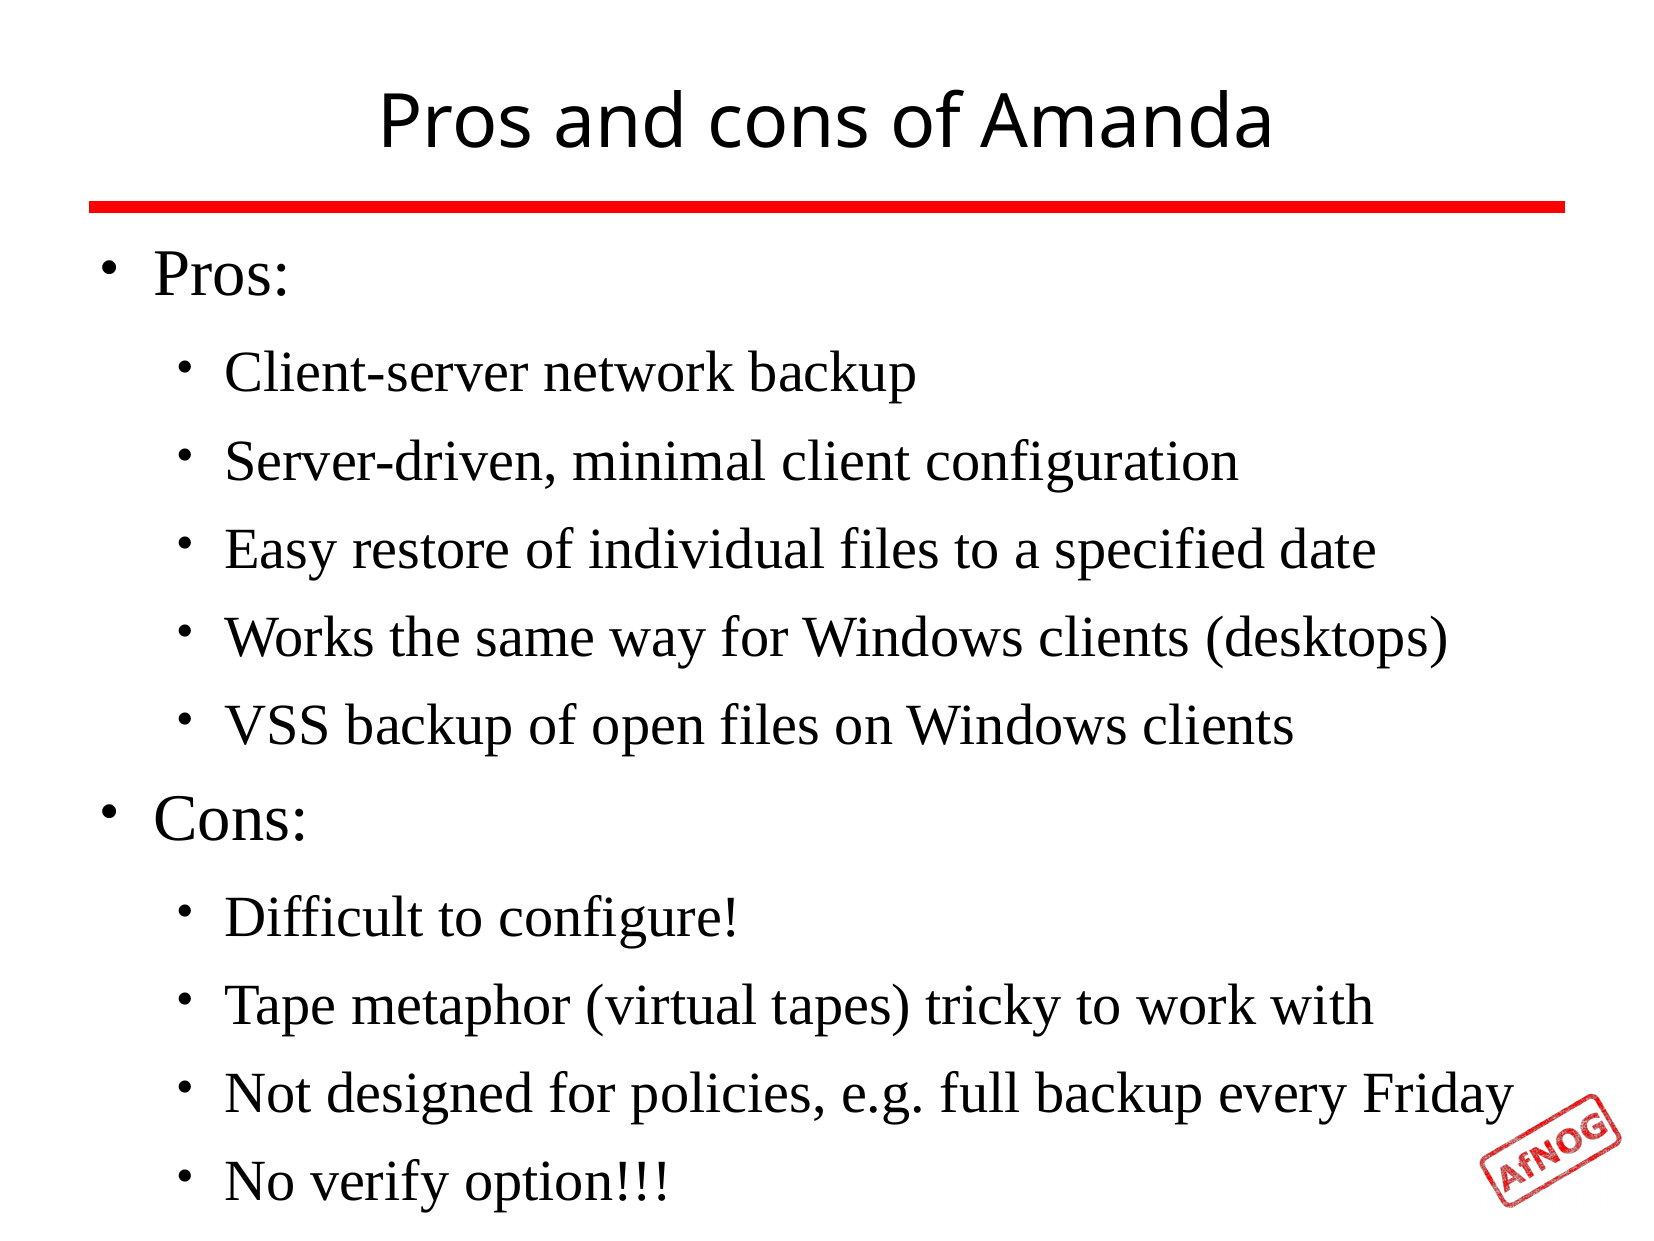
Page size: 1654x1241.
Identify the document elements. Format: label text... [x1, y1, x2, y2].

list Pros: Client-server network backup Server-driven, minimal client configuration Easy restore of individual files to a specified date Works the same way for Windows clients (desktops) VSS backup of open files on Windows clients Cons: Difficult to configure! Tape metaphor (virtual tapes) tricky to work with Not designed for policies, e.g. full backup every Friday No verify option!!! [82, 236, 1571, 1214]
picture [1571, 1090, 1625, 1211]
title Pros and cons of Amanda [88, 29, 1565, 207]
